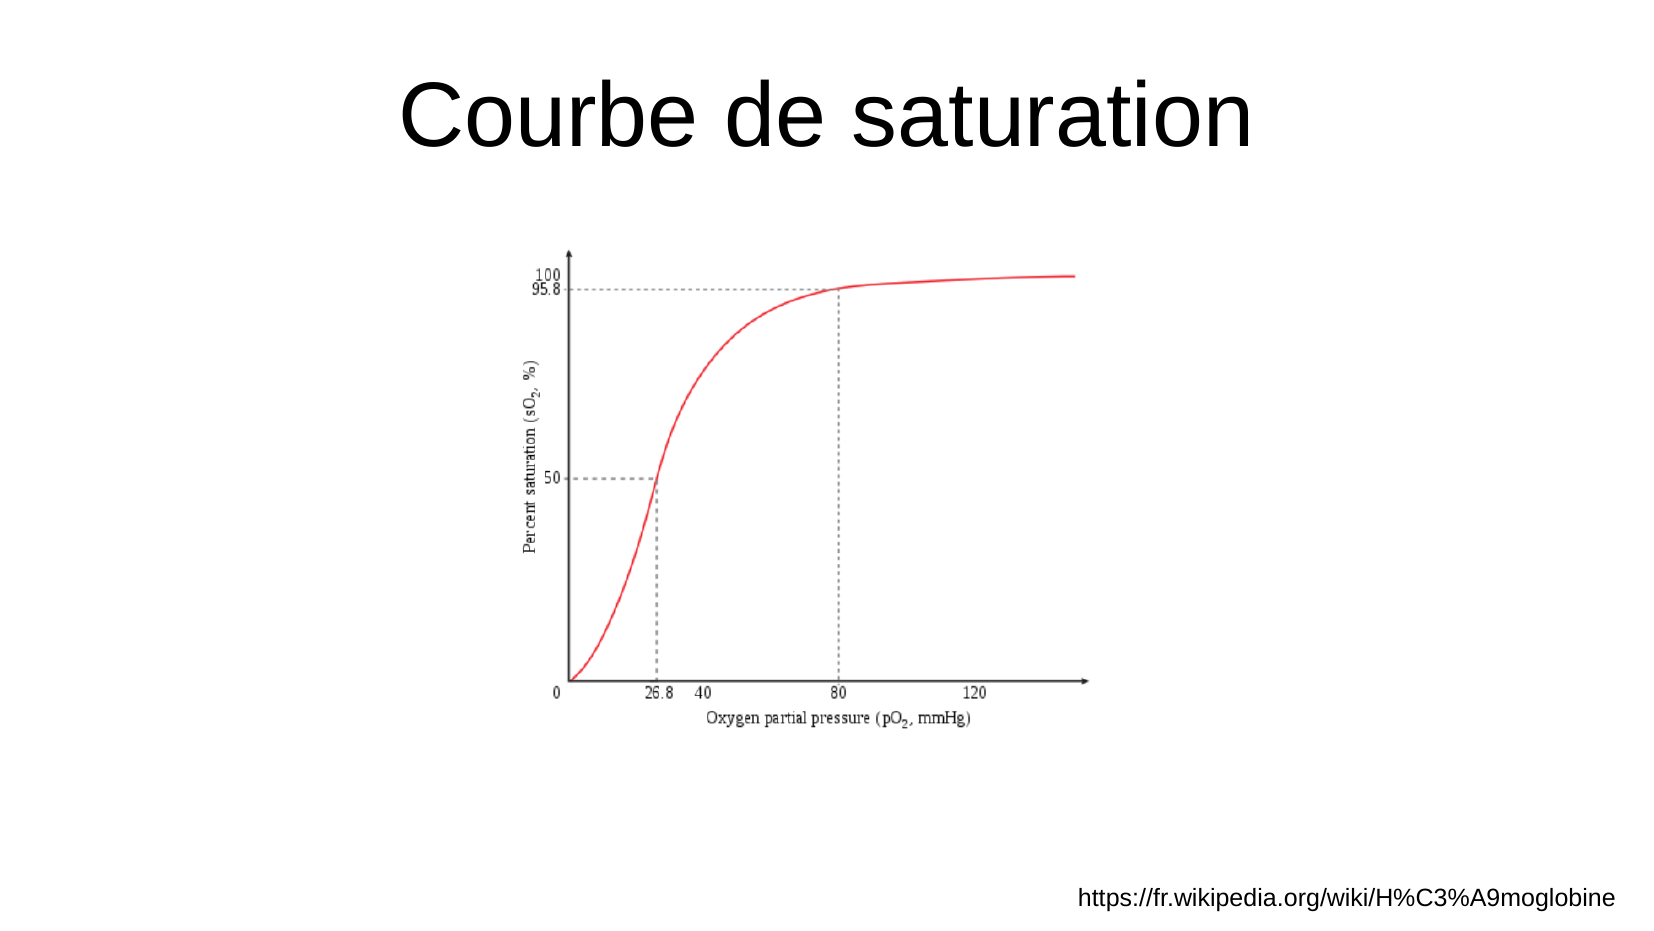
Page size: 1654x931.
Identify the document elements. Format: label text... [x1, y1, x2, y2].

text_box https://fr.wikipedia.org/wiki/H%C3%A9moglobine [1063, 876, 1654, 931]
picture [502, 213, 1146, 745]
title Courbe de saturation [82, 37, 1571, 193]
